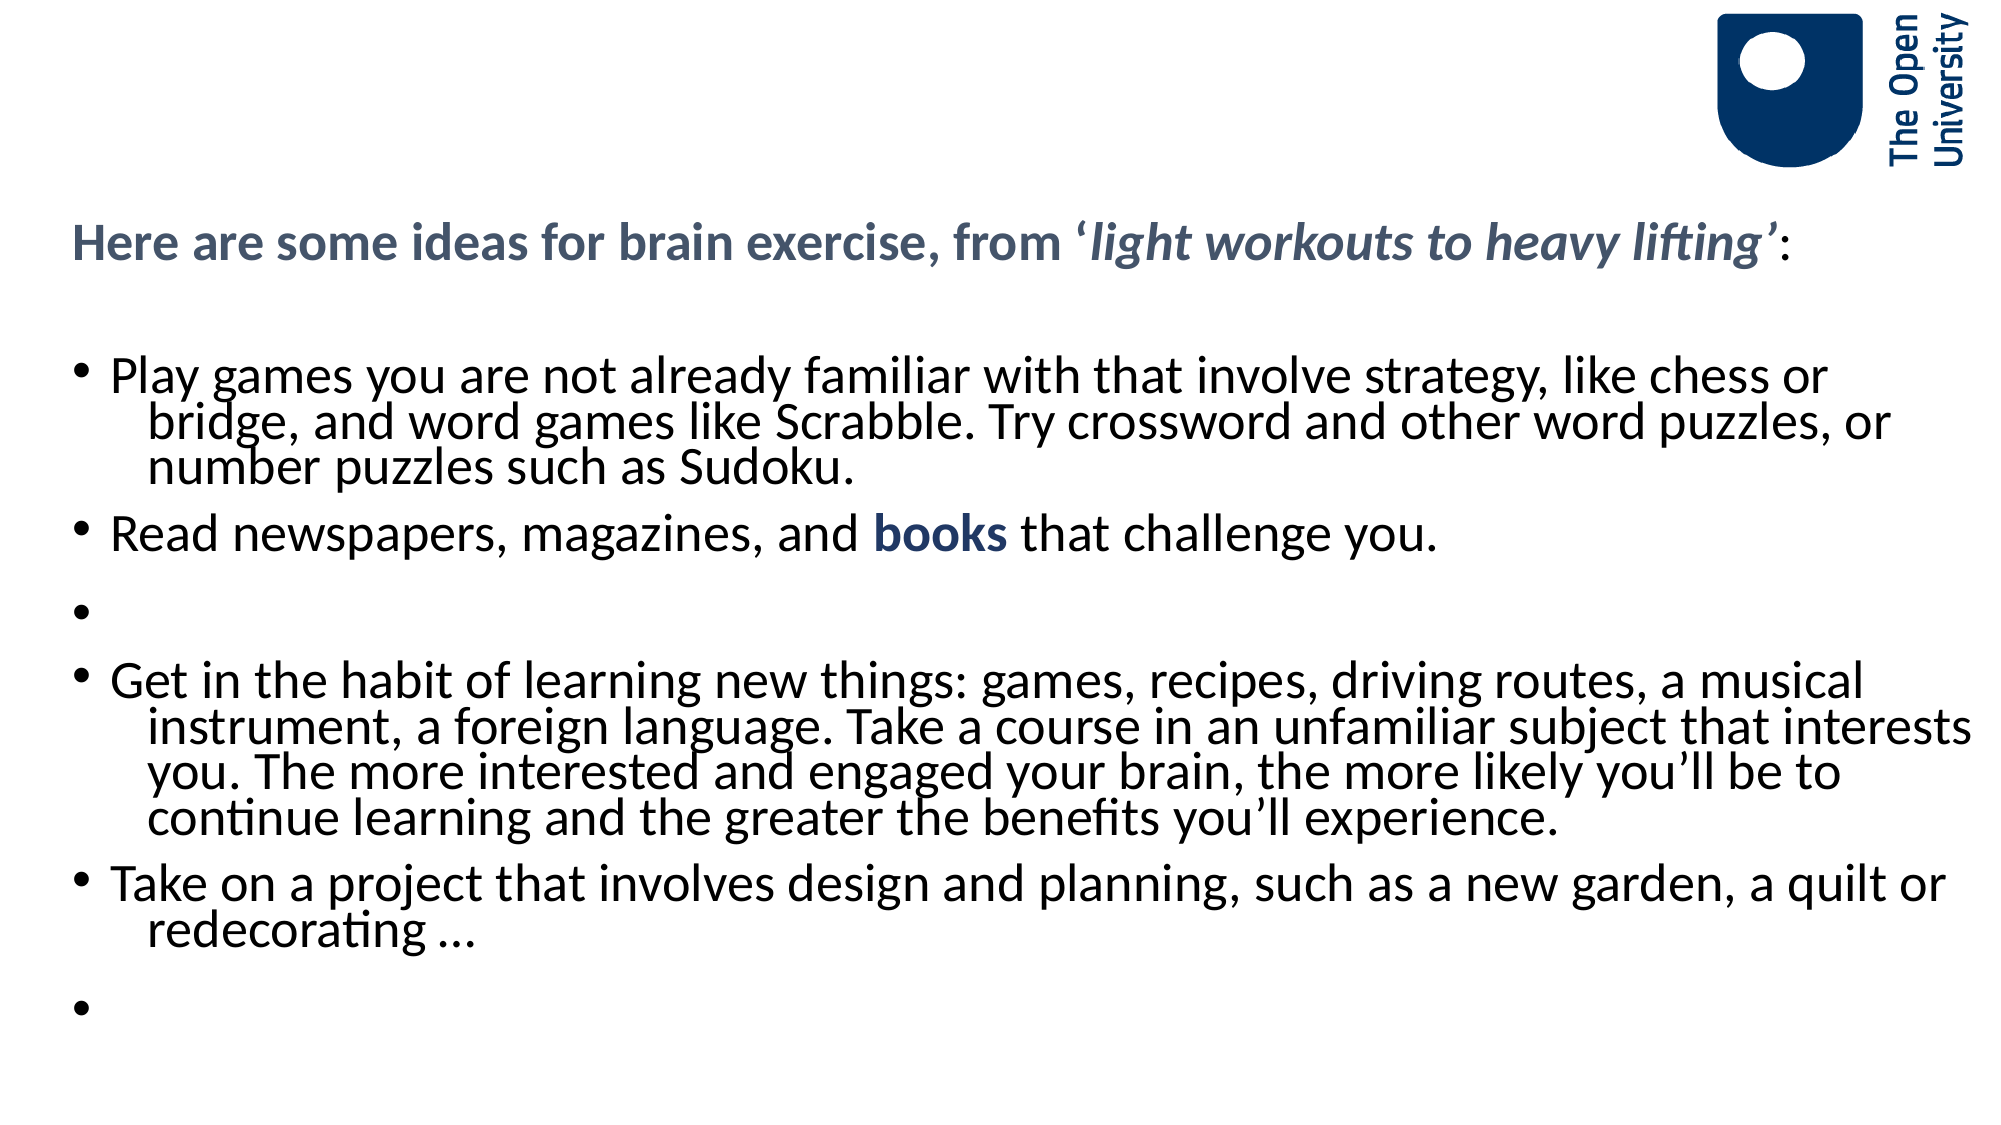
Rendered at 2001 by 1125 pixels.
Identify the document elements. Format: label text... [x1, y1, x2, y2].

list Here are some ideas for brain exercise, from ‘light workouts to heavy lifting’: Play games you are not already familiar with that involve strategy, like chess or bridge, and word games like Scrabble. Try crossword and other word puzzles, or number puzzles such as Sudoku. Read newspapers, magazines, and books that challenge you. Get in the habit of learning new things: games, recipes, driving routes, a musical instrument, a foreign language. Take a course in an unfamiliar subject that interests you. The more interested and engaged your brain, the more likely you’ll be to continue learning and the greater the benefits you’ll experience. Take on a project that involves design and planning, such as a new garden, a quilt or redecorating … [57, 216, 2000, 1081]
picture [1716, 10, 1971, 170]
